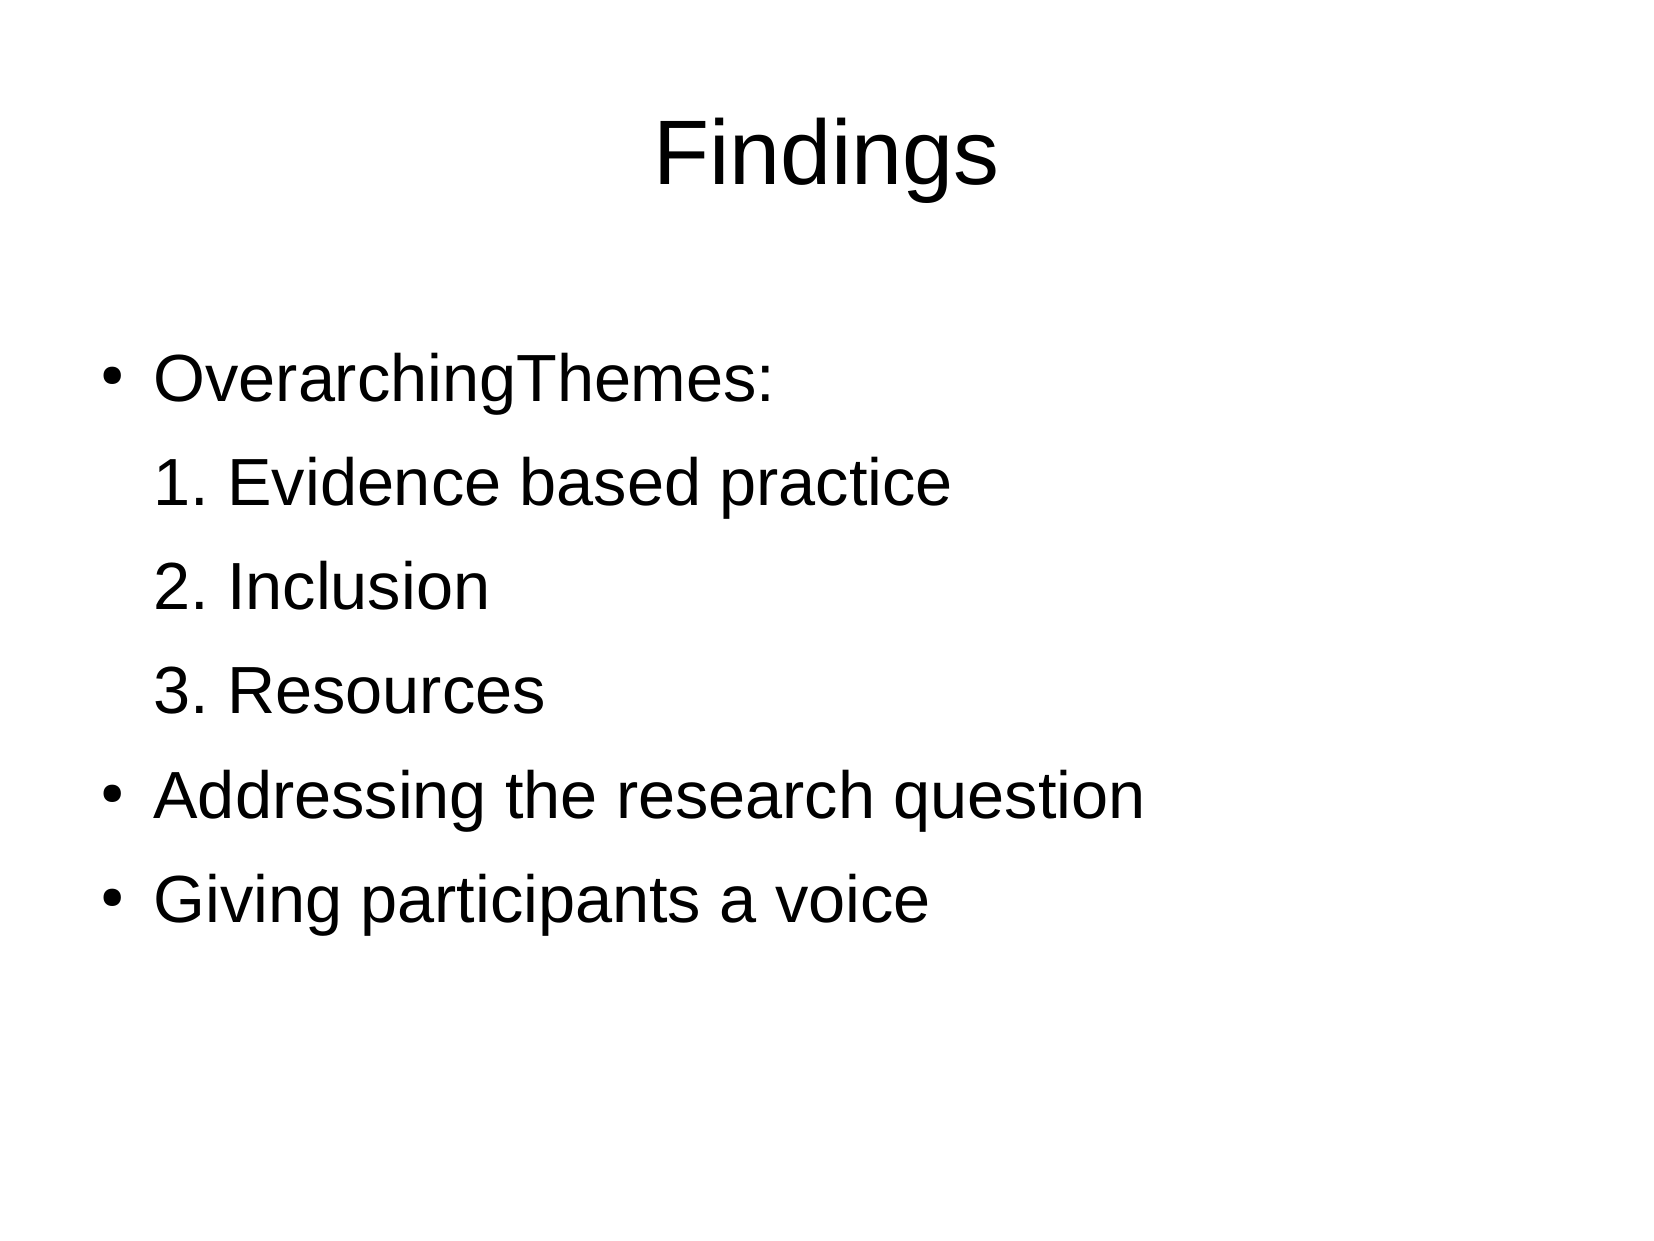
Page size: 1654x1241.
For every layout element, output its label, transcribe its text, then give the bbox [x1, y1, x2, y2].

list OverarchingThemes: 1. Evidence based practice 2. Inclusion 3. Resources Addressing the research question Giving participants a voice [82, 236, 1571, 1171]
title Findings [82, 49, 1571, 236]
